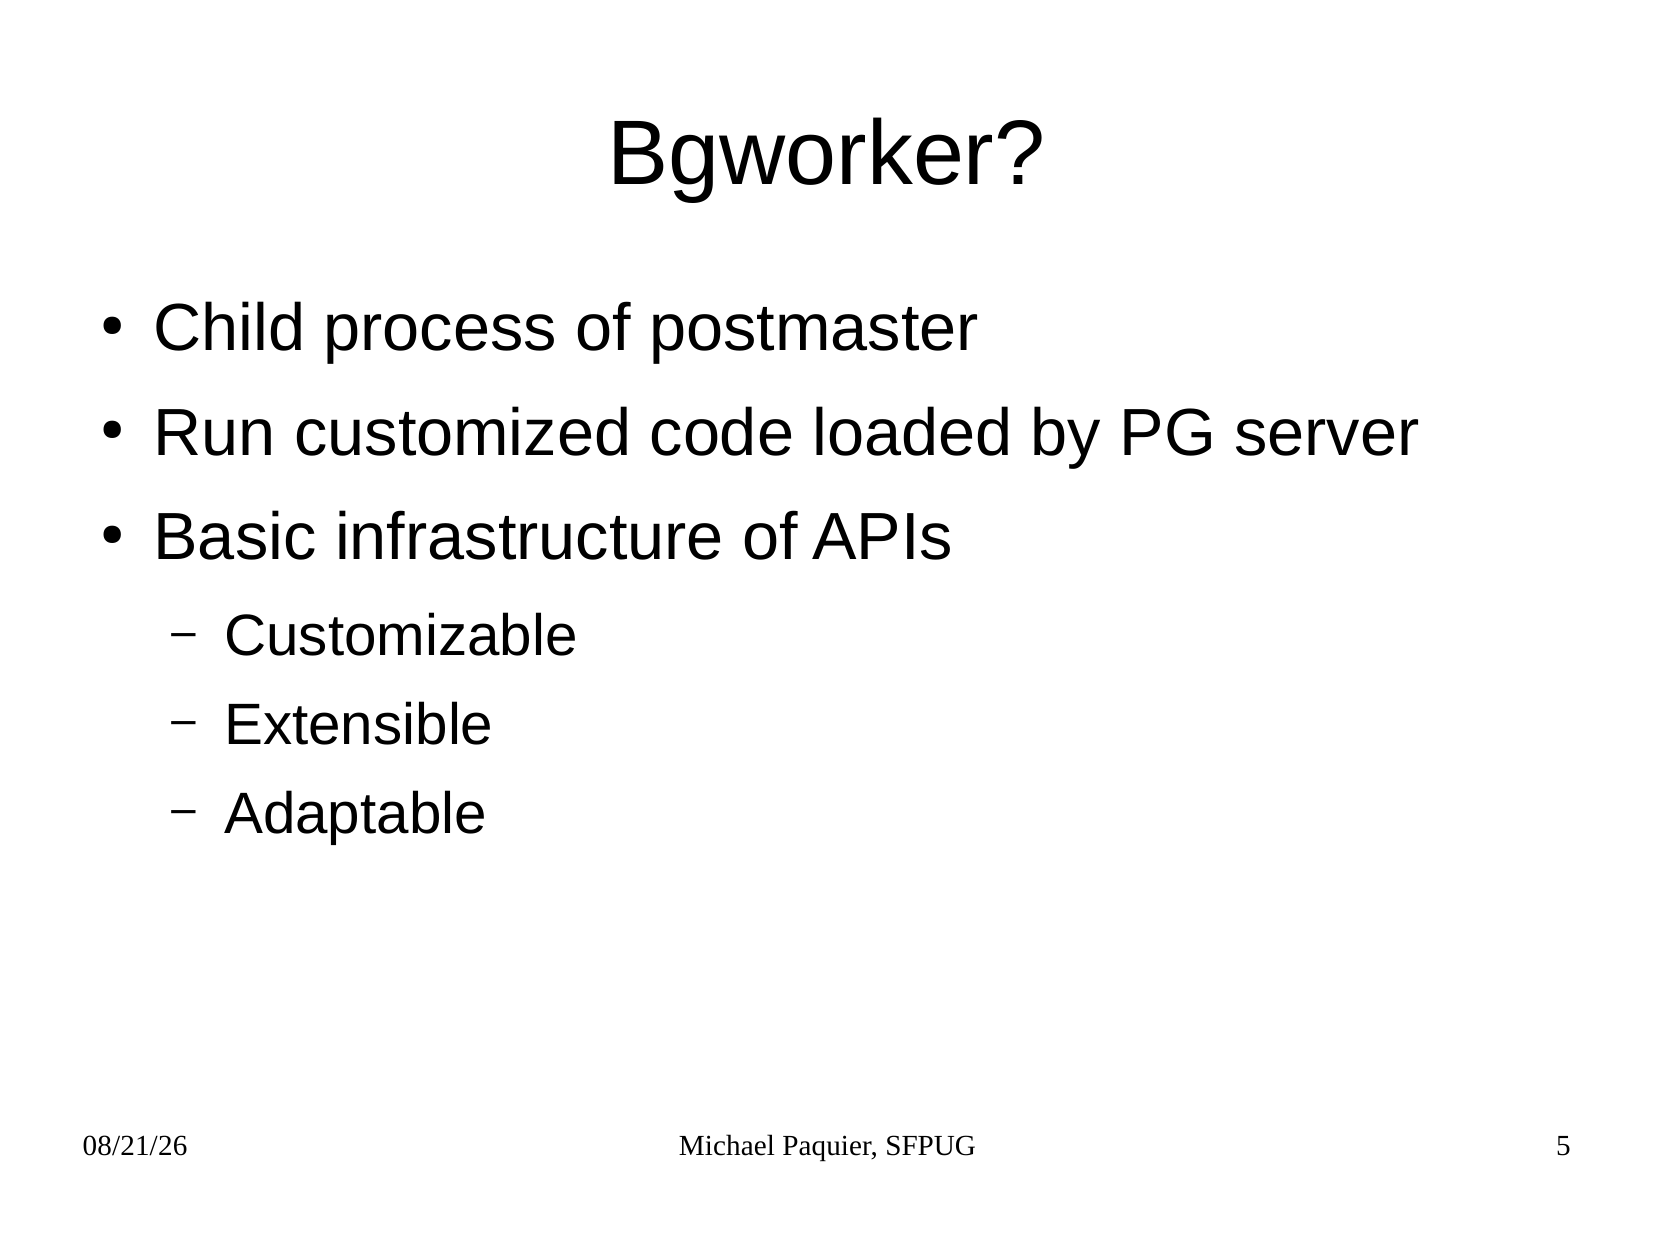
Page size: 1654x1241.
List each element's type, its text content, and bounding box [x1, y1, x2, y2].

list Child process of postmaster Run customized code loaded by PG server Basic infrastructure of APIs Customizable Extensible Adaptable [82, 290, 1538, 1010]
title Bgworker? [82, 49, 1571, 257]
